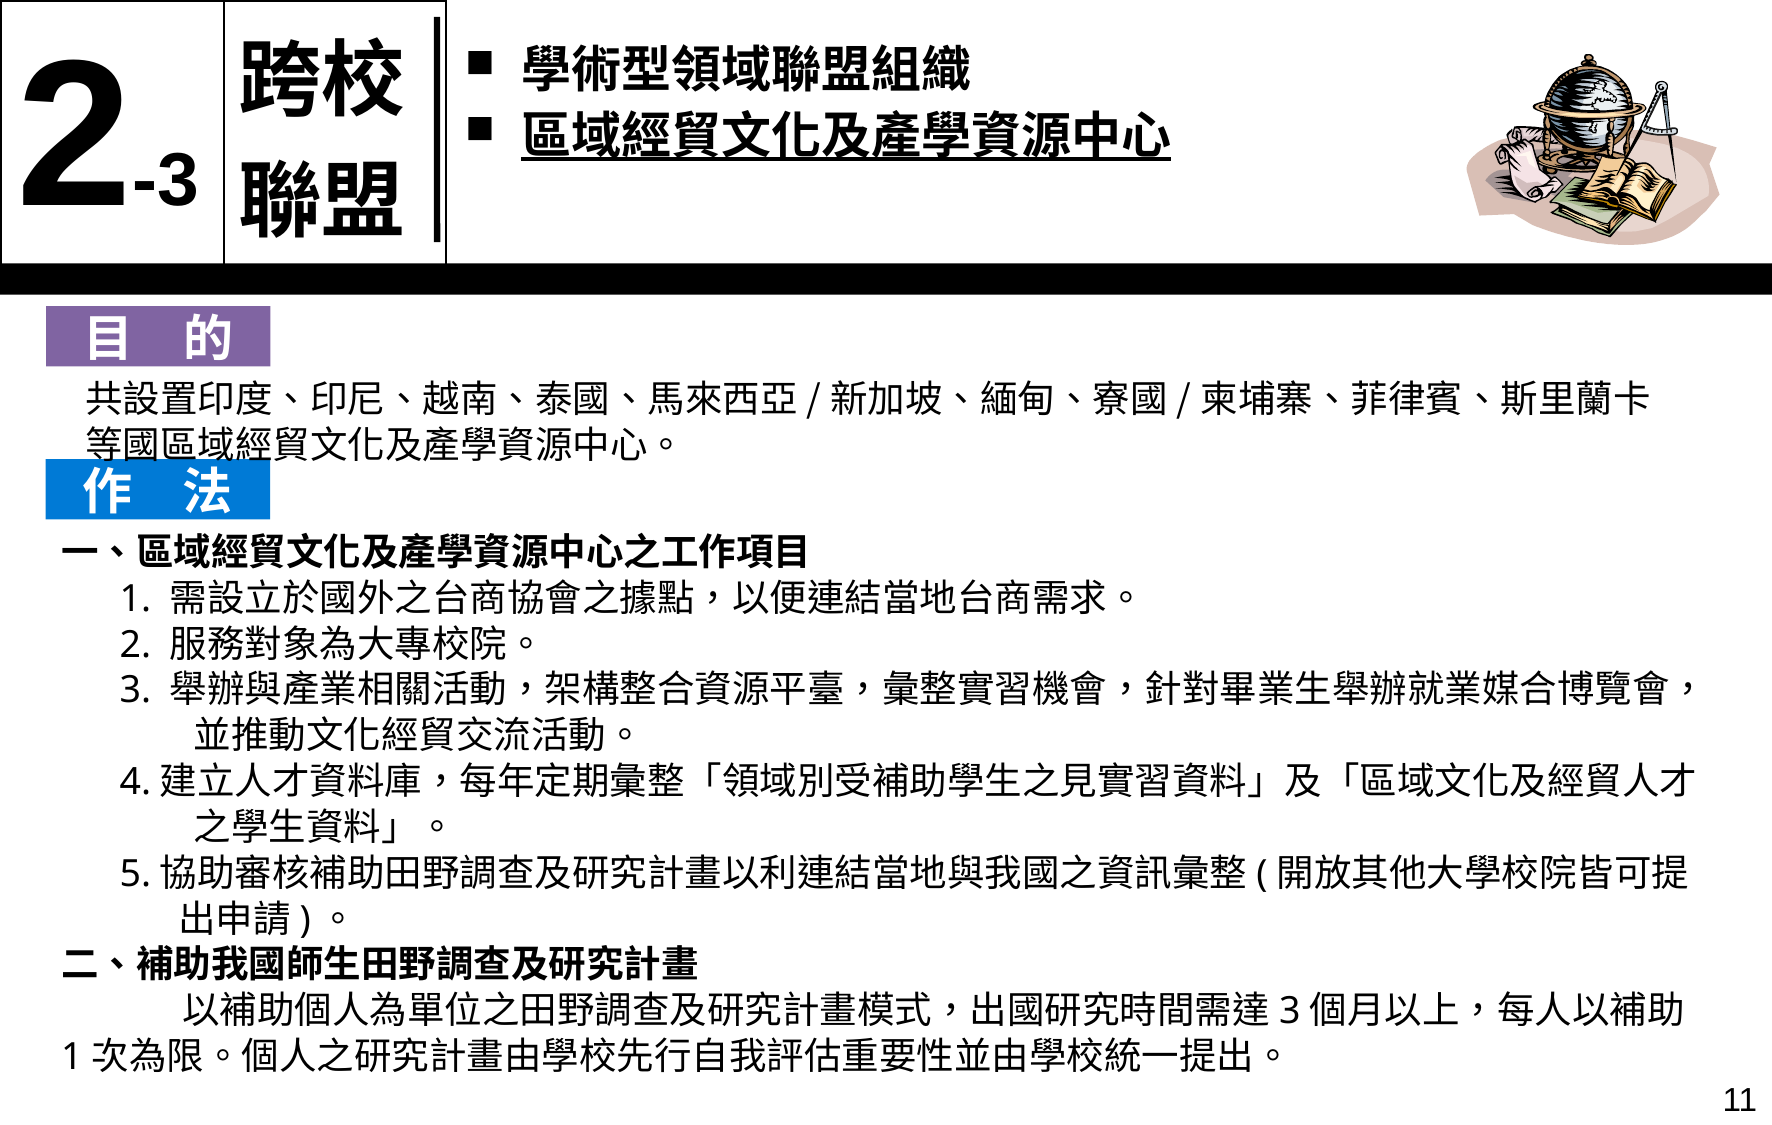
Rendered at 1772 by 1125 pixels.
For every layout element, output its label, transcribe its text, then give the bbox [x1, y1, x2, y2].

picture [1463, 50, 1723, 249]
text_box 作 法 [45, 459, 271, 520]
slide_number <編號> [1723, 1070, 1772, 1125]
table_header 跨校聯盟 [225, 2, 445, 265]
text_box 學術型領域聯盟組織 區域經貿文化及產學資源中心 [450, 36, 1454, 305]
text_box 目 的 [46, 306, 271, 367]
table_header 2-3 [2, 2, 223, 265]
title 共設置印度、印尼、越南、泰國、馬來西亞/新加坡、緬甸、寮國/柬埔寨、菲律賓、斯里蘭卡等國區域經貿文化及產學資源中心。 [70, 366, 1690, 470]
subtitle 一、區域經貿文化及產學資源中心之工作項目 1. 需設立於國外之台商協會之據點，以便連結當地台商需求。 2. 服務對象為大專校院。 3. 舉辦與產業相關活動，架構整合資源平臺，彙整實習機會，針對畢業生舉辦就業媒合博覽會，並推動文化經貿交流活動。 4.建立人才資料庫，每年定期彙整「領域別受補助學生之見實習資料」及「區域文化及經貿人才之學生資料」。 5.協助審核補助田野調查及研究計畫以利連結當地與我國之資訊彙整(開放其他大學校院皆可提出申請)。 二、補助我國師生田野調查及研究計畫 以補助個人為單位之田野調查及研究計畫模式，出國研究時間需達3個月以上，每人以補助1次為限。個人之研究計畫由學校先行自我評估重要性並由學校統一提出。 [46, 519, 1723, 1125]
